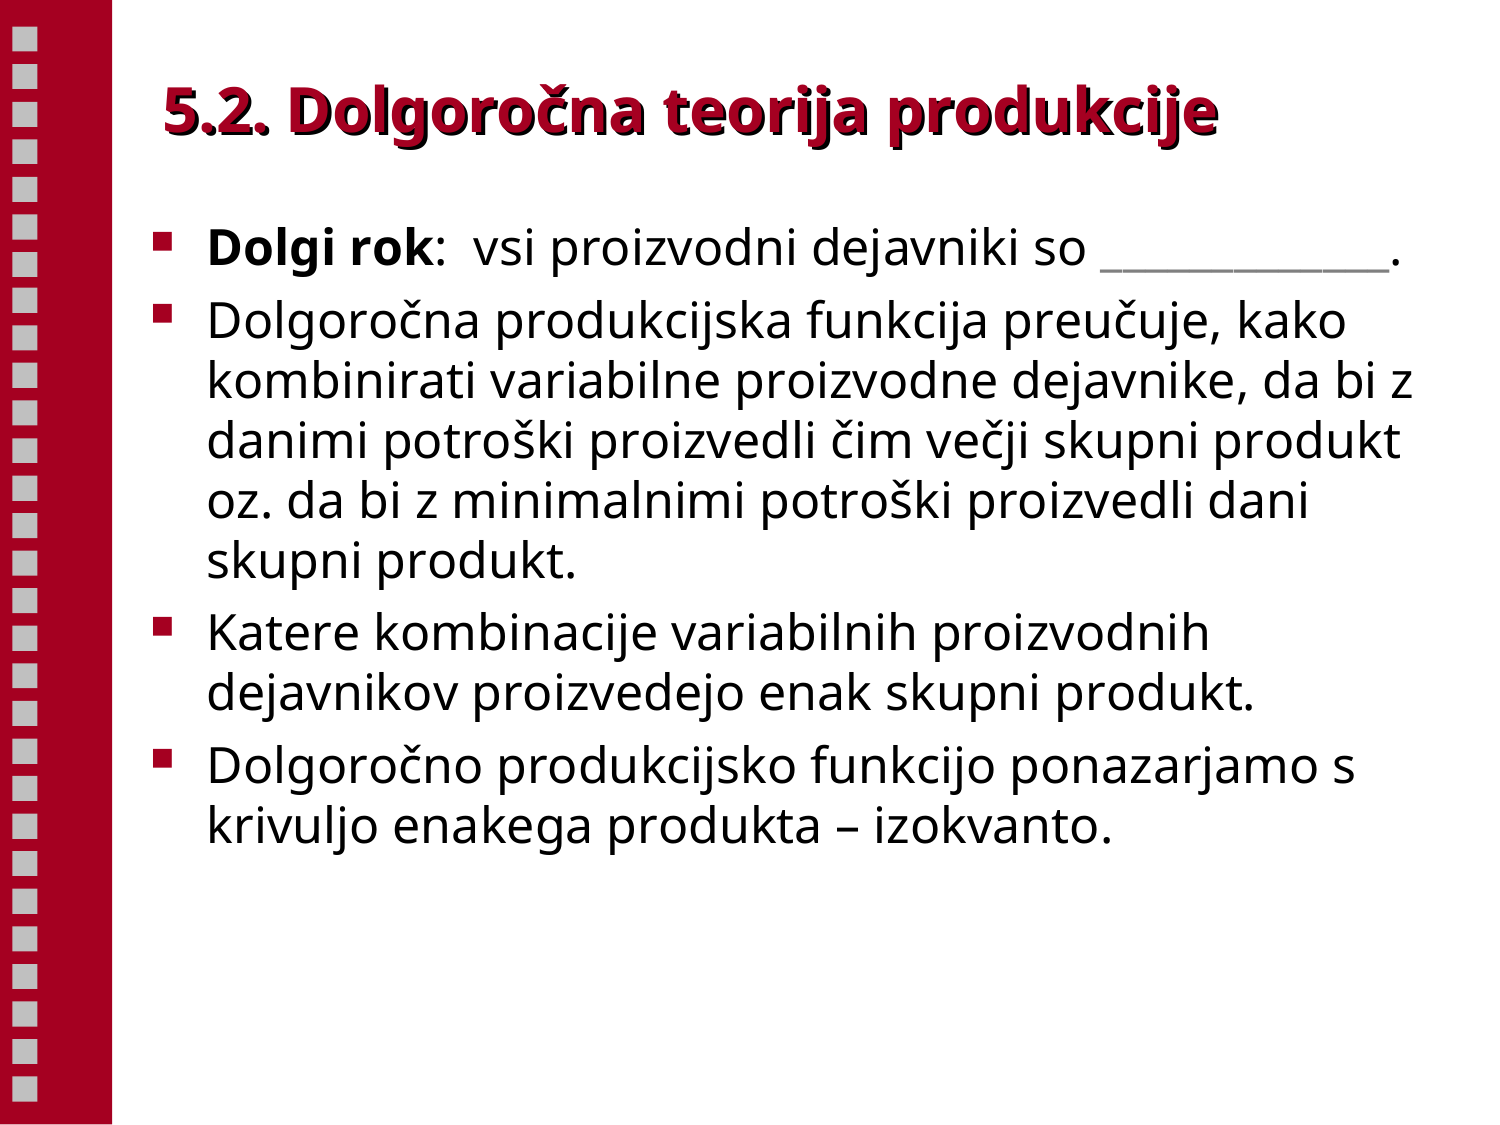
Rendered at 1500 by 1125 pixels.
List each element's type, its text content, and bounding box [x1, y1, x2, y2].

title 5.2. Dolgoročna teorija produkcije [147, 30, 1423, 184]
list Dolgi rok: vsi proizvodni dejavniki so _____________. Dolgoročna produkcijska funkcija preučuje, kako kombinirati variabilne proizvodne dejavnike, da bi z danimi potroški proizvedli čim večji skupni produkt oz. da bi z minimalnimi potroški proizvedli dani skupni produkt. Katere kombinacije variabilnih proizvodnih dejavnikov proizvedejo enak skupni produkt. Dolgoročno produkcijsko funkcijo ponazarjamo s krivuljo enakega produkta – izokvanto. [135, 207, 1467, 953]
